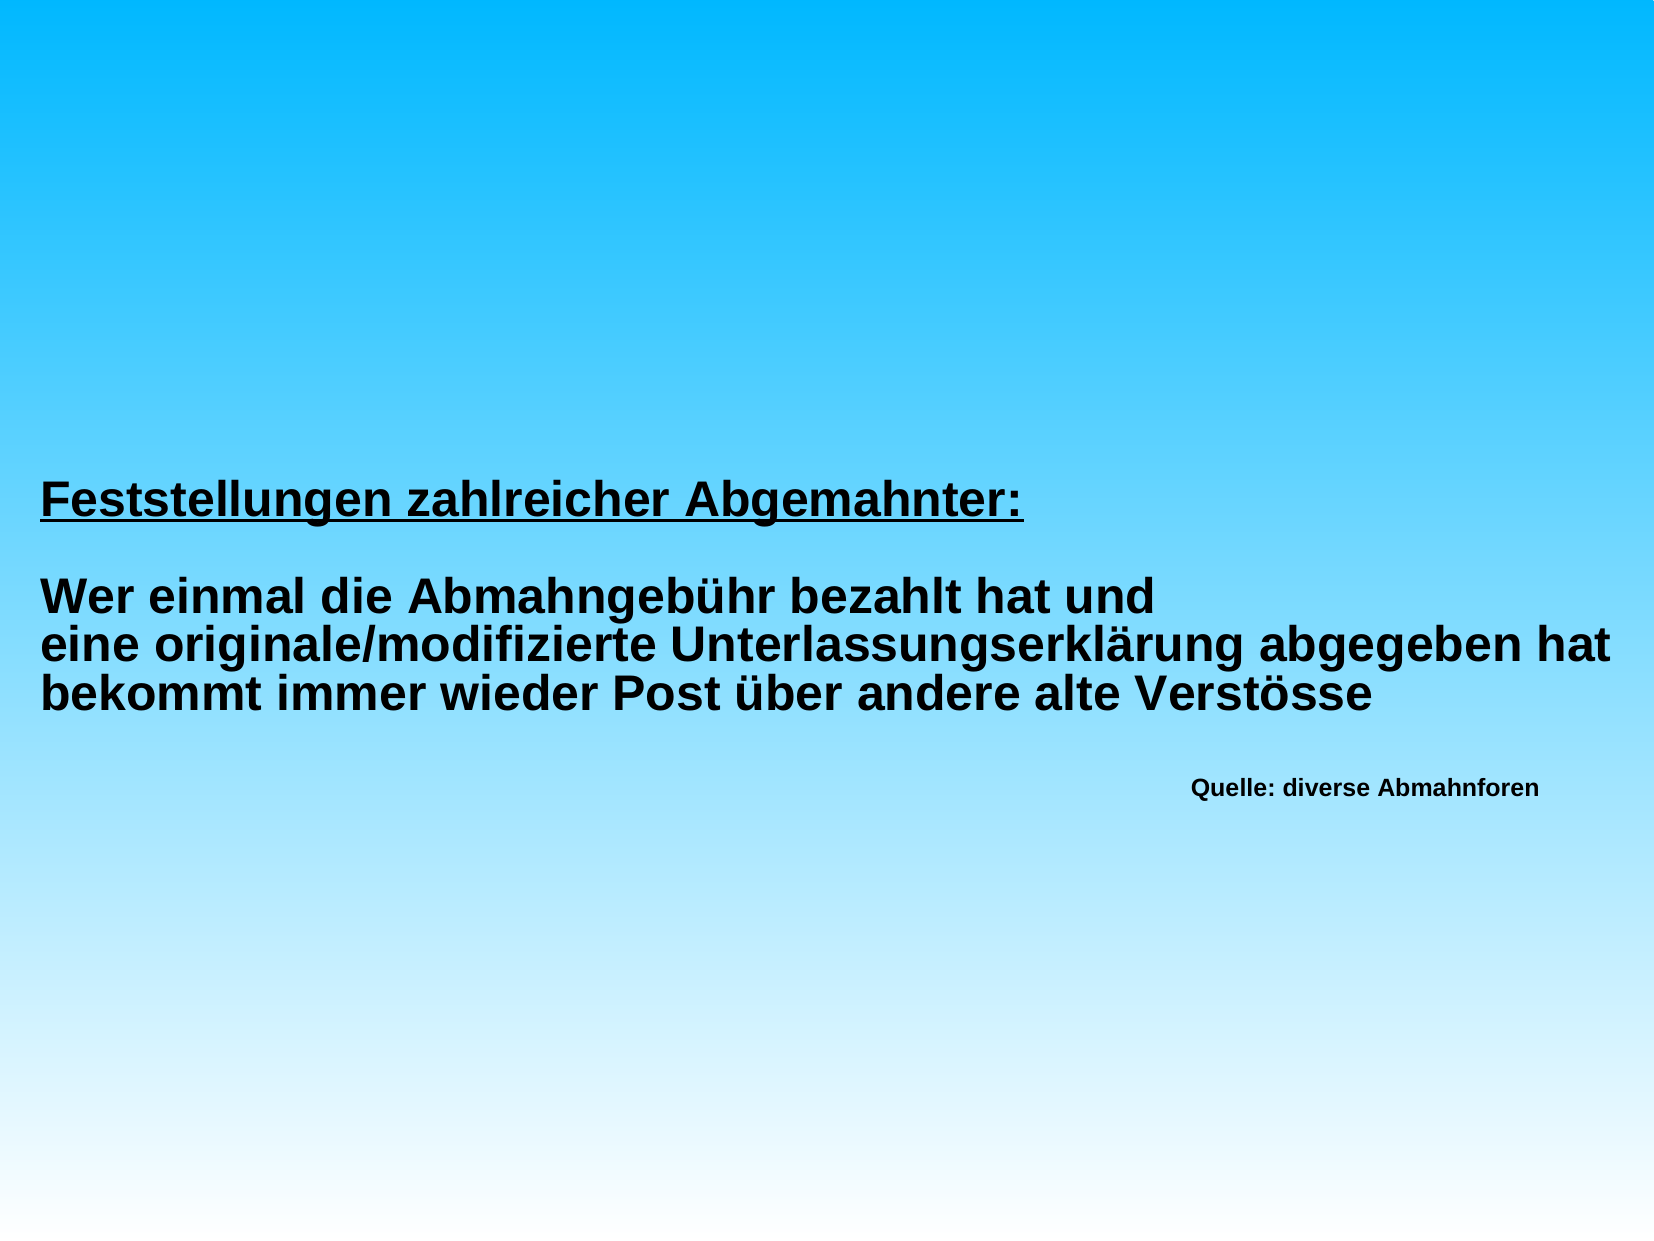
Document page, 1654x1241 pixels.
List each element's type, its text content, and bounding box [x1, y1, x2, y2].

text_box Quelle: diverse Abmahnforen [1176, 769, 1554, 813]
text_box Feststellungen zahlreicher Abgemahnter: Wer einmal die Abmahngebühr bezahlt hat und eine originale/modifizierte Unterlassungserklärung abgegeben hat bekommt immer wieder Post über andere alte Verstösse [25, 470, 1628, 771]
